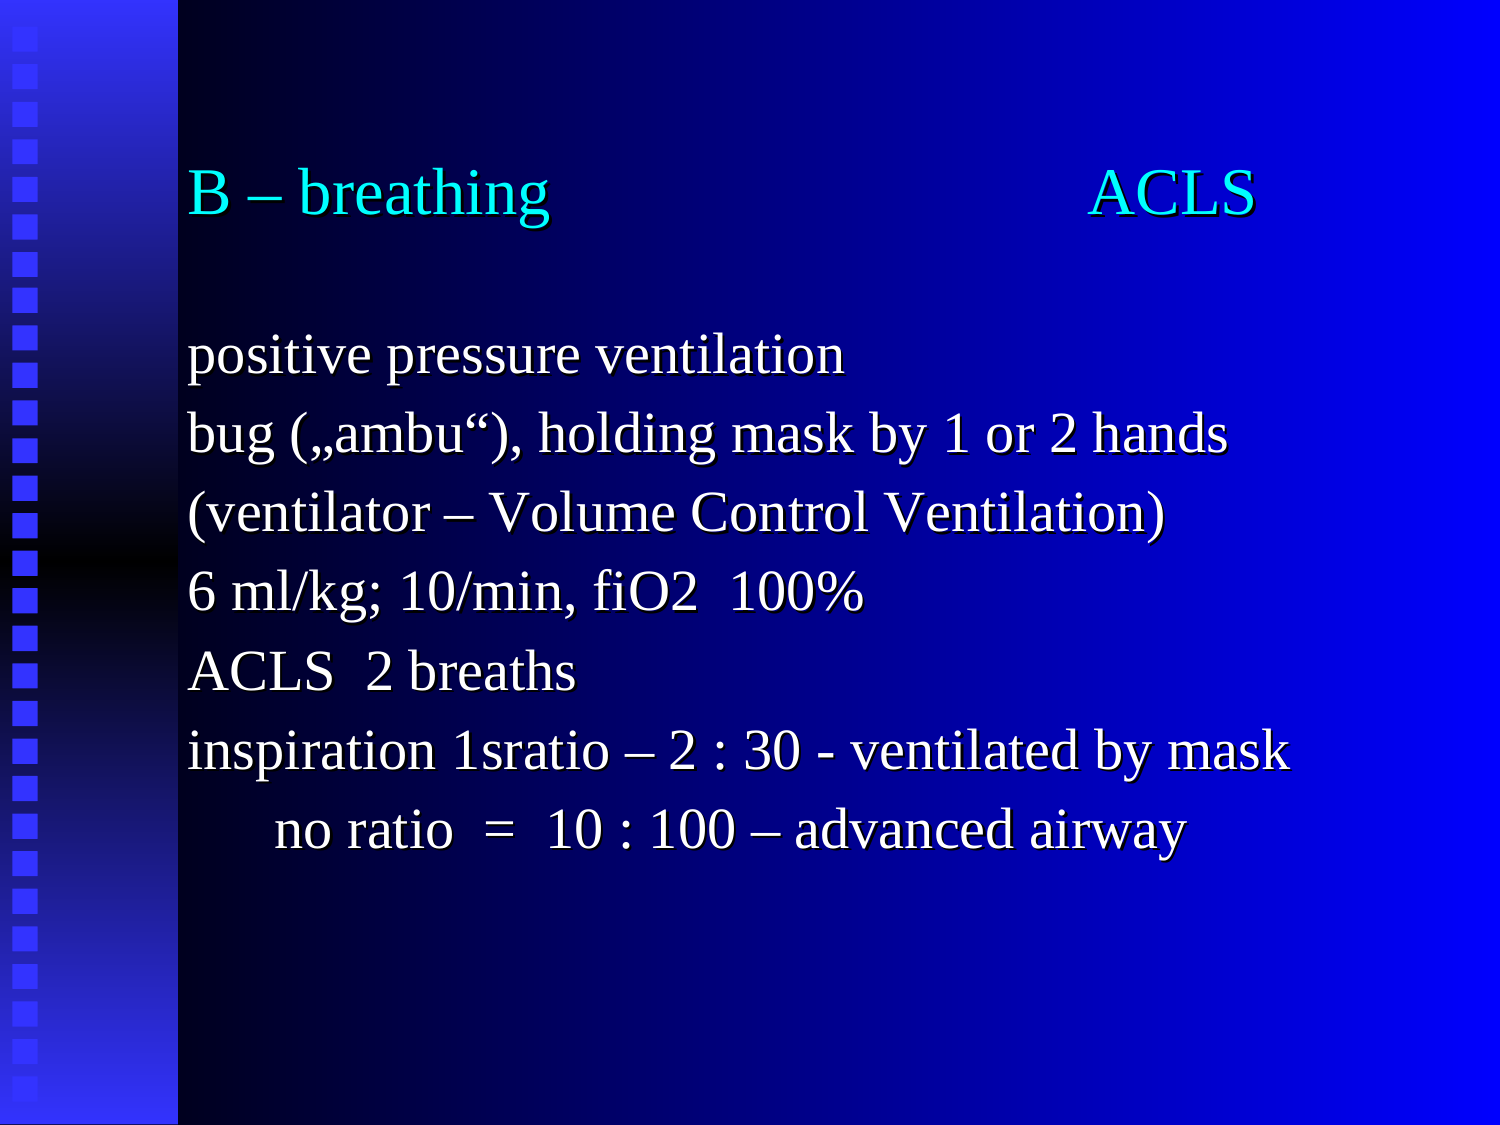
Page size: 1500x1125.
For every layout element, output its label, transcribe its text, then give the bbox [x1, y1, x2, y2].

title B – breathing ACLS [187, 99, 1463, 288]
list positive pressure ventilation bug („ambu“), holding mask by 1 or 2 hands (ventilator – Volume Control Ventilation) 6 ml/kg; 10/min, fiO2 100% ACLS 2 breaths inspiration 1sratio – 2 : 30 - ventilated by mask no ratio = 10 : 100 – advanced airway [187, 324, 1463, 1043]
